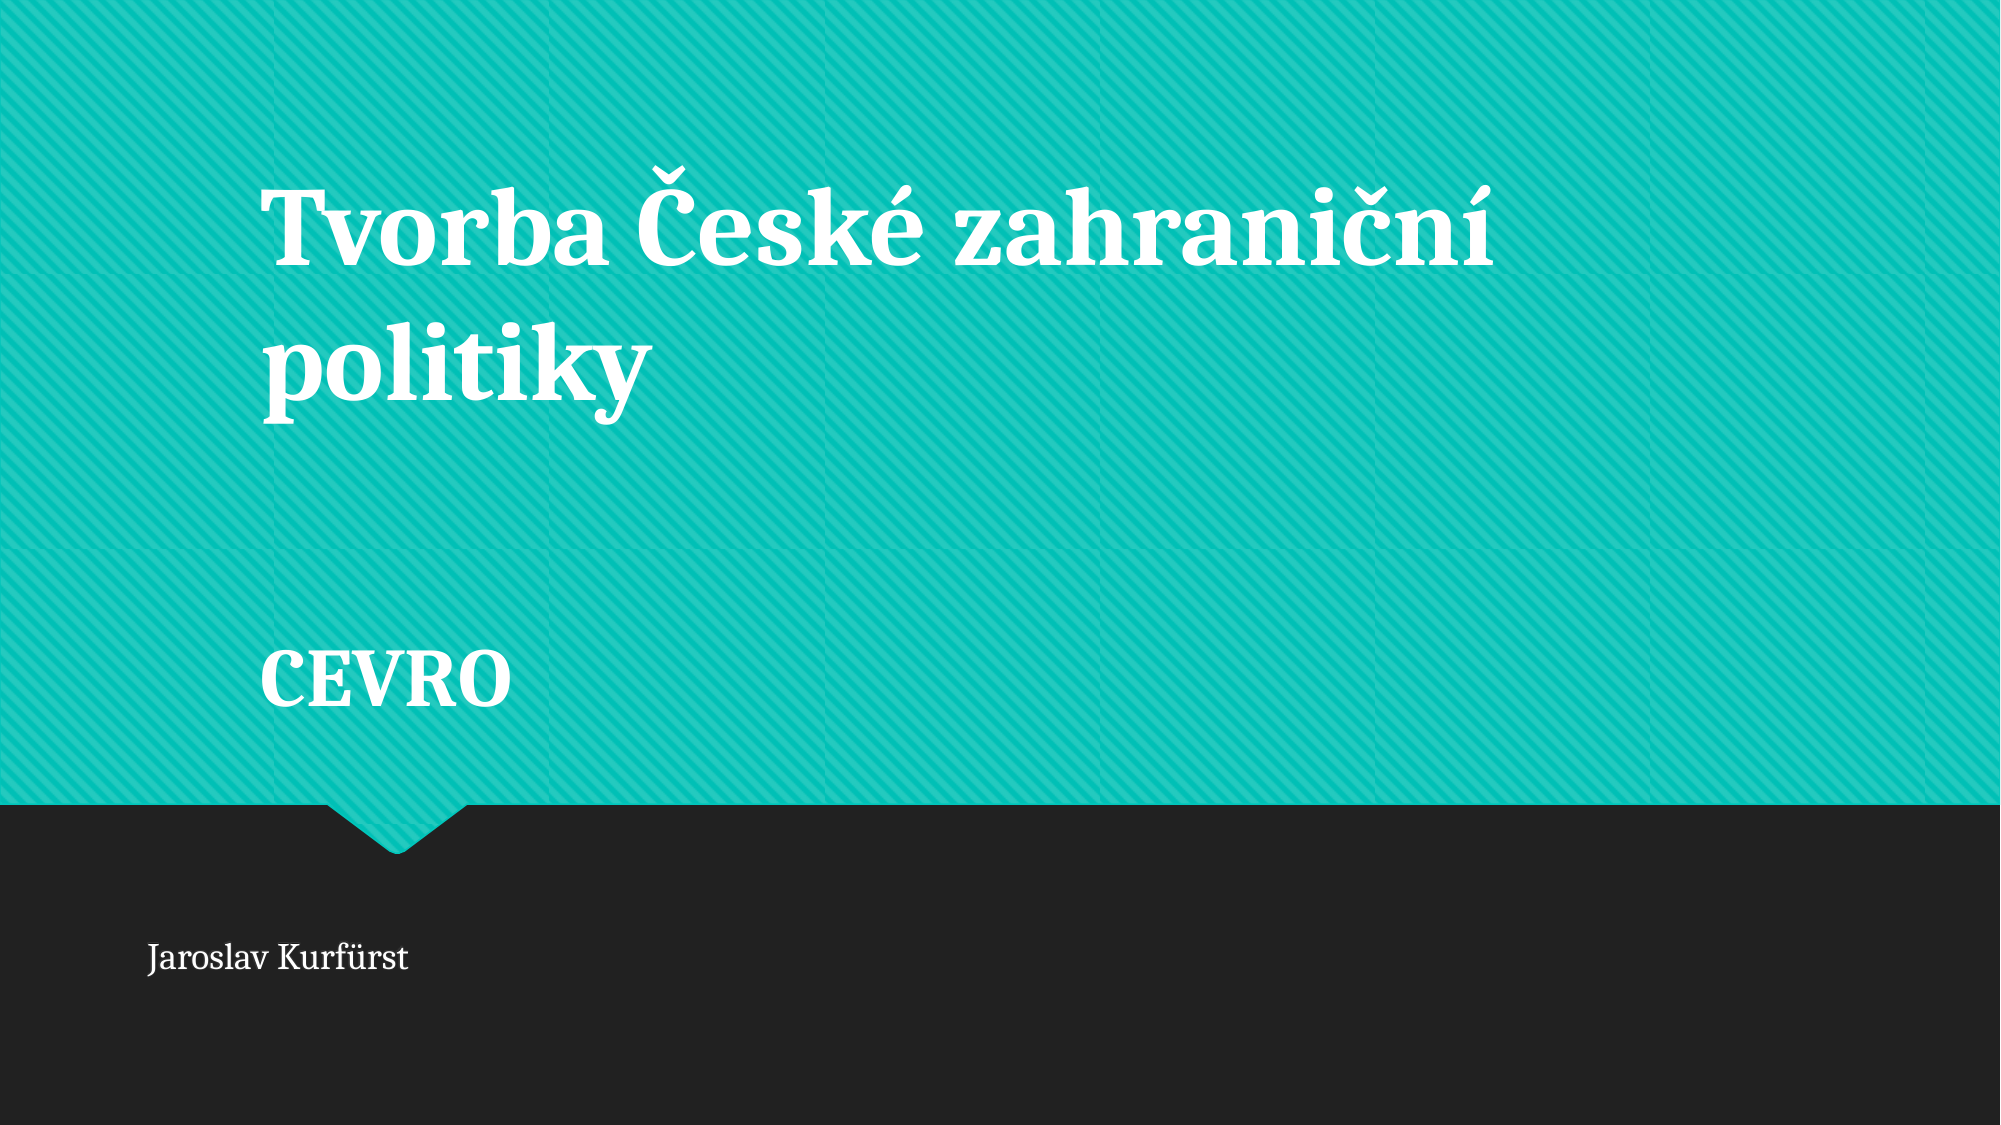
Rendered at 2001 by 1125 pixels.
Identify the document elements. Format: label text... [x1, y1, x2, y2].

subtitle Jaroslav Kurfürst [132, 929, 1749, 1002]
text_box Tvorba České zahraniční politiky CEVRO [245, 146, 1894, 731]
